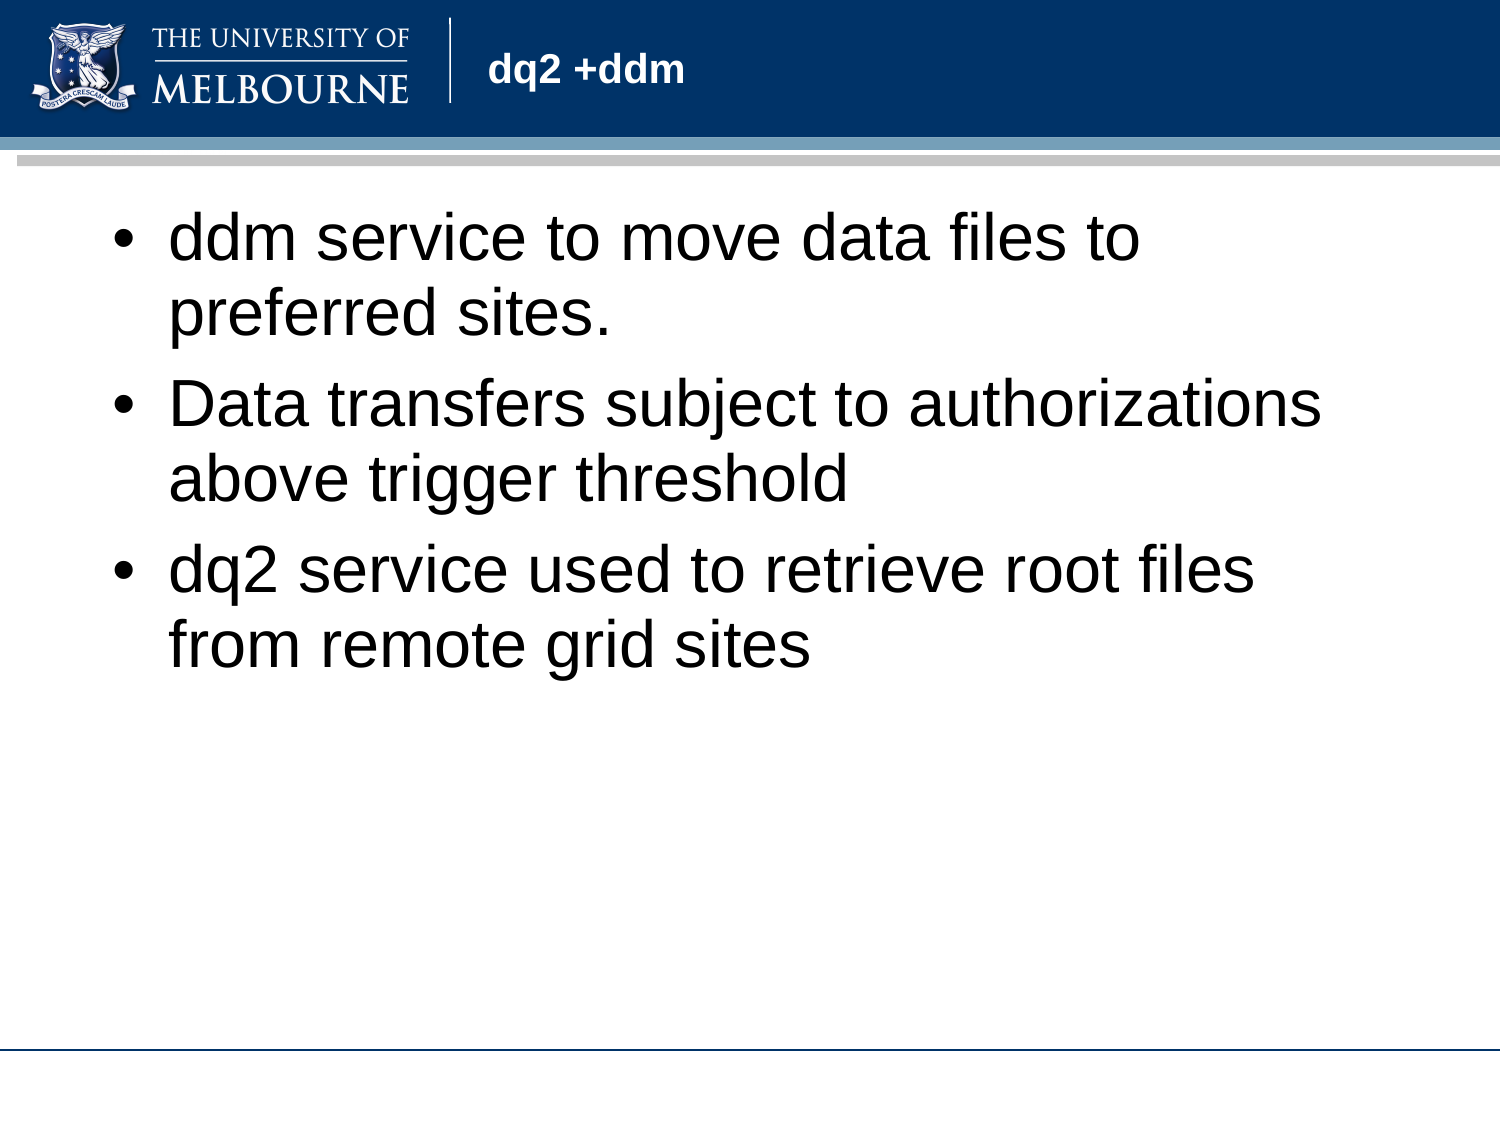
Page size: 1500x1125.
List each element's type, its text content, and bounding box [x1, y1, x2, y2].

list ddm service to move data files to preferred sites. Data transfers subject to authorizations above trigger threshold dq2 service used to retrieve root files from remote grid sites [112, 200, 1388, 928]
picture [87, 150, 229, 155]
picture [24, 17, 413, 119]
title dq2 +ddm [487, 19, 1438, 118]
